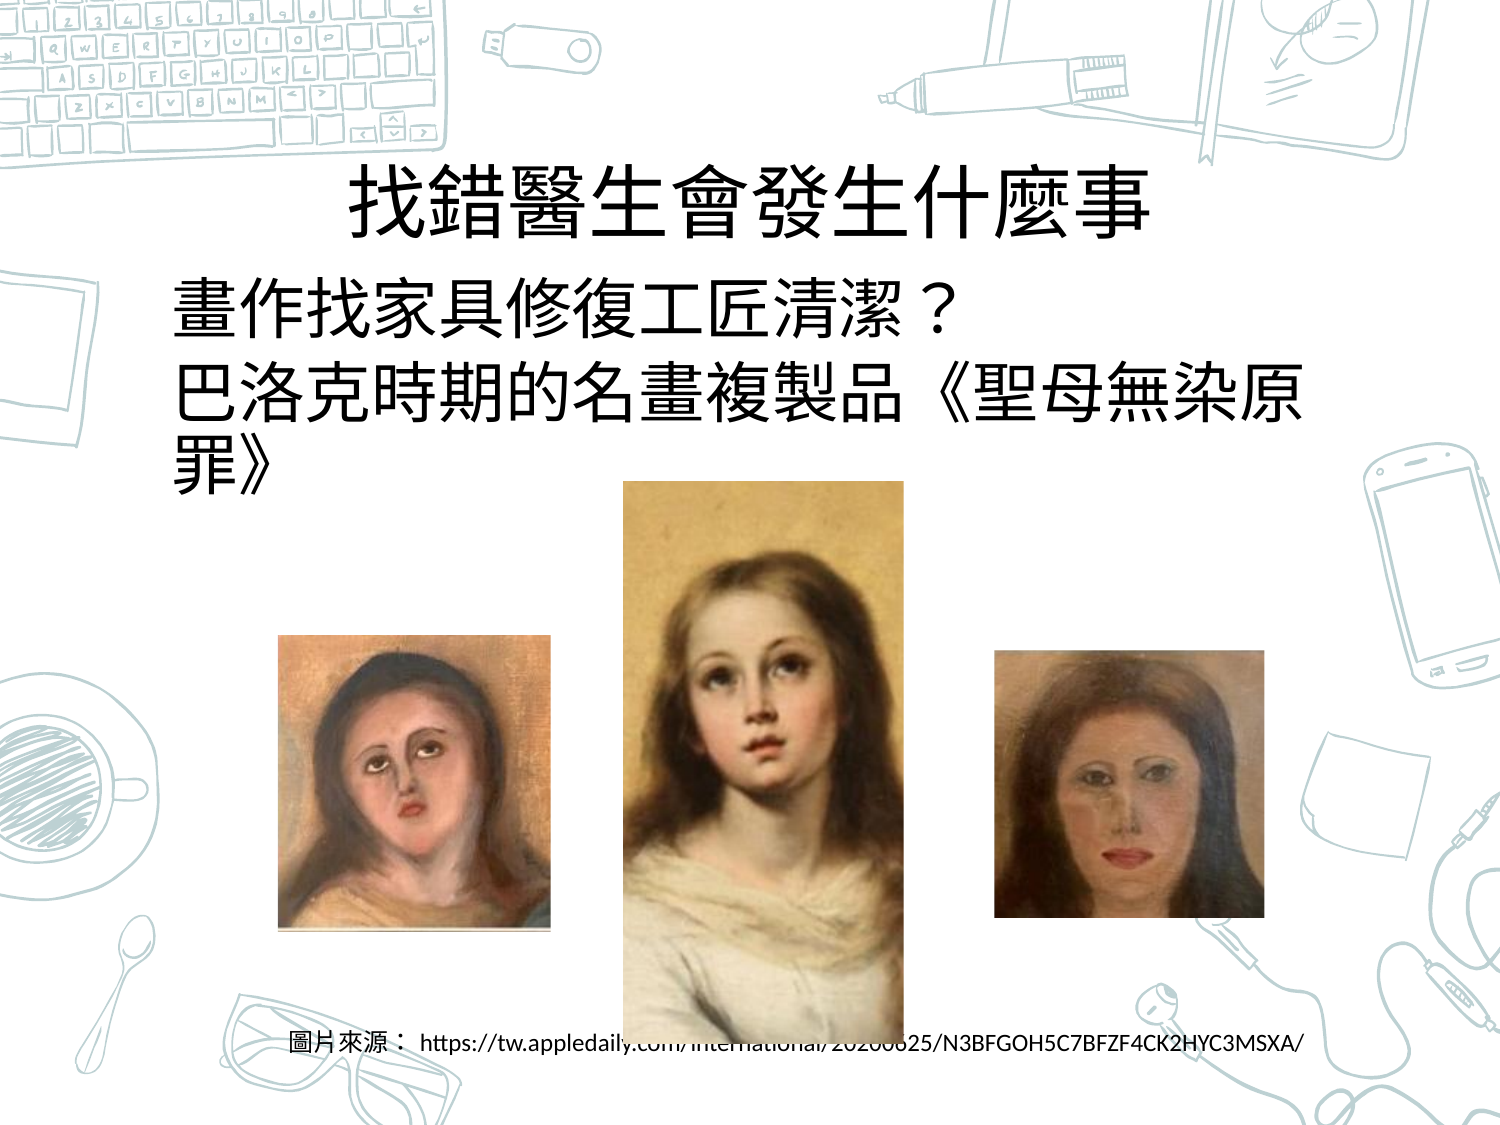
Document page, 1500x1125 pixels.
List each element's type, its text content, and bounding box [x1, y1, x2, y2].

picture [994, 650, 1265, 918]
picture [623, 481, 904, 1047]
list 畫作找家具修復工匠清潔？ 巴洛克時期的名畫複製品《聖母無染原罪》 圖片來源：https://tw.appledaily.com/international/20200625/N3BFGOH5C7BFZF4CK2HYC3MSXA/ [135, 260, 1338, 1115]
title 找錯醫生會發生什麼事 [185, 136, 1315, 260]
picture [277, 635, 551, 932]
